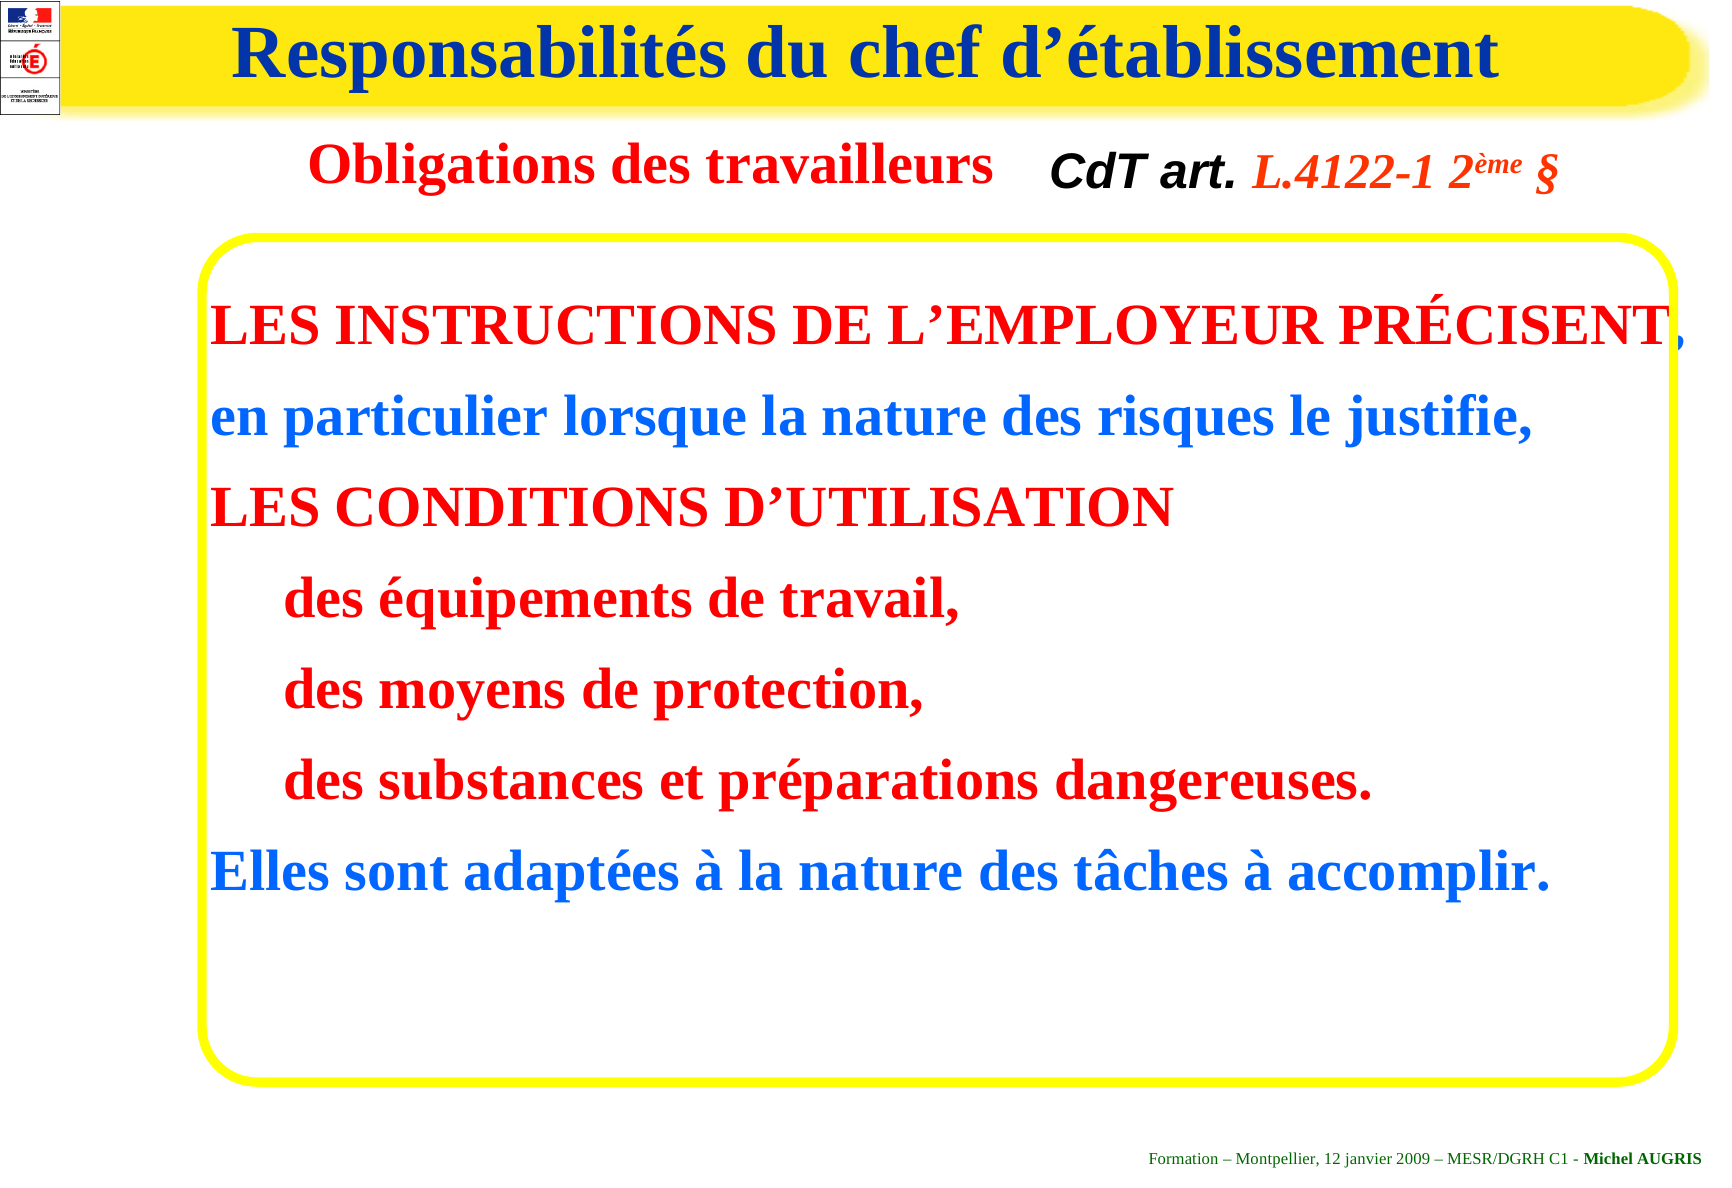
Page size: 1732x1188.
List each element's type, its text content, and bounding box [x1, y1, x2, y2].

text_box CdT art. L.4122-1 2ème § [1034, 130, 1588, 207]
picture [0, 0, 1710, 121]
text_box LES INSTRUCTIONS DE L’EMPLOYEUR PRÉCISENT, en particulier lorsque la nature des risques le justifie, LES CONDITIONS D’UTILISATION des équipements de travail, des moyens de protection, des substances et préparations dangereuses. Elles sont adaptées à la nature des tâches à accomplir. [195, 257, 208, 909]
text_box LES INSTRUCTIONS DE L’EMPLOYEUR PRÉCISENT, en particulier lorsque la nature des risques le justifie, LES CONDITIONS D’UTILISATION des équipements de travail, des moyens de protection, des substances et préparations dangereuses. Elles sont adaptées à la nature des tâches à accomplir. [207, 257, 1668, 909]
text_box Obligations des travailleurs [292, 117, 1010, 202]
text_box Responsabilités du chef d’établissement [217, 0, 1516, 100]
text_box LES INSTRUCTIONS DE L’EMPLOYEUR PRÉCISENT, en particulier lorsque la nature des risques le justifie, LES CONDITIONS D’UTILISATION des équipements de travail, des moyens de protection, des substances et préparations dangereuses. Elles sont adaptées à la nature des tâches à accomplir. [1668, 257, 1719, 909]
